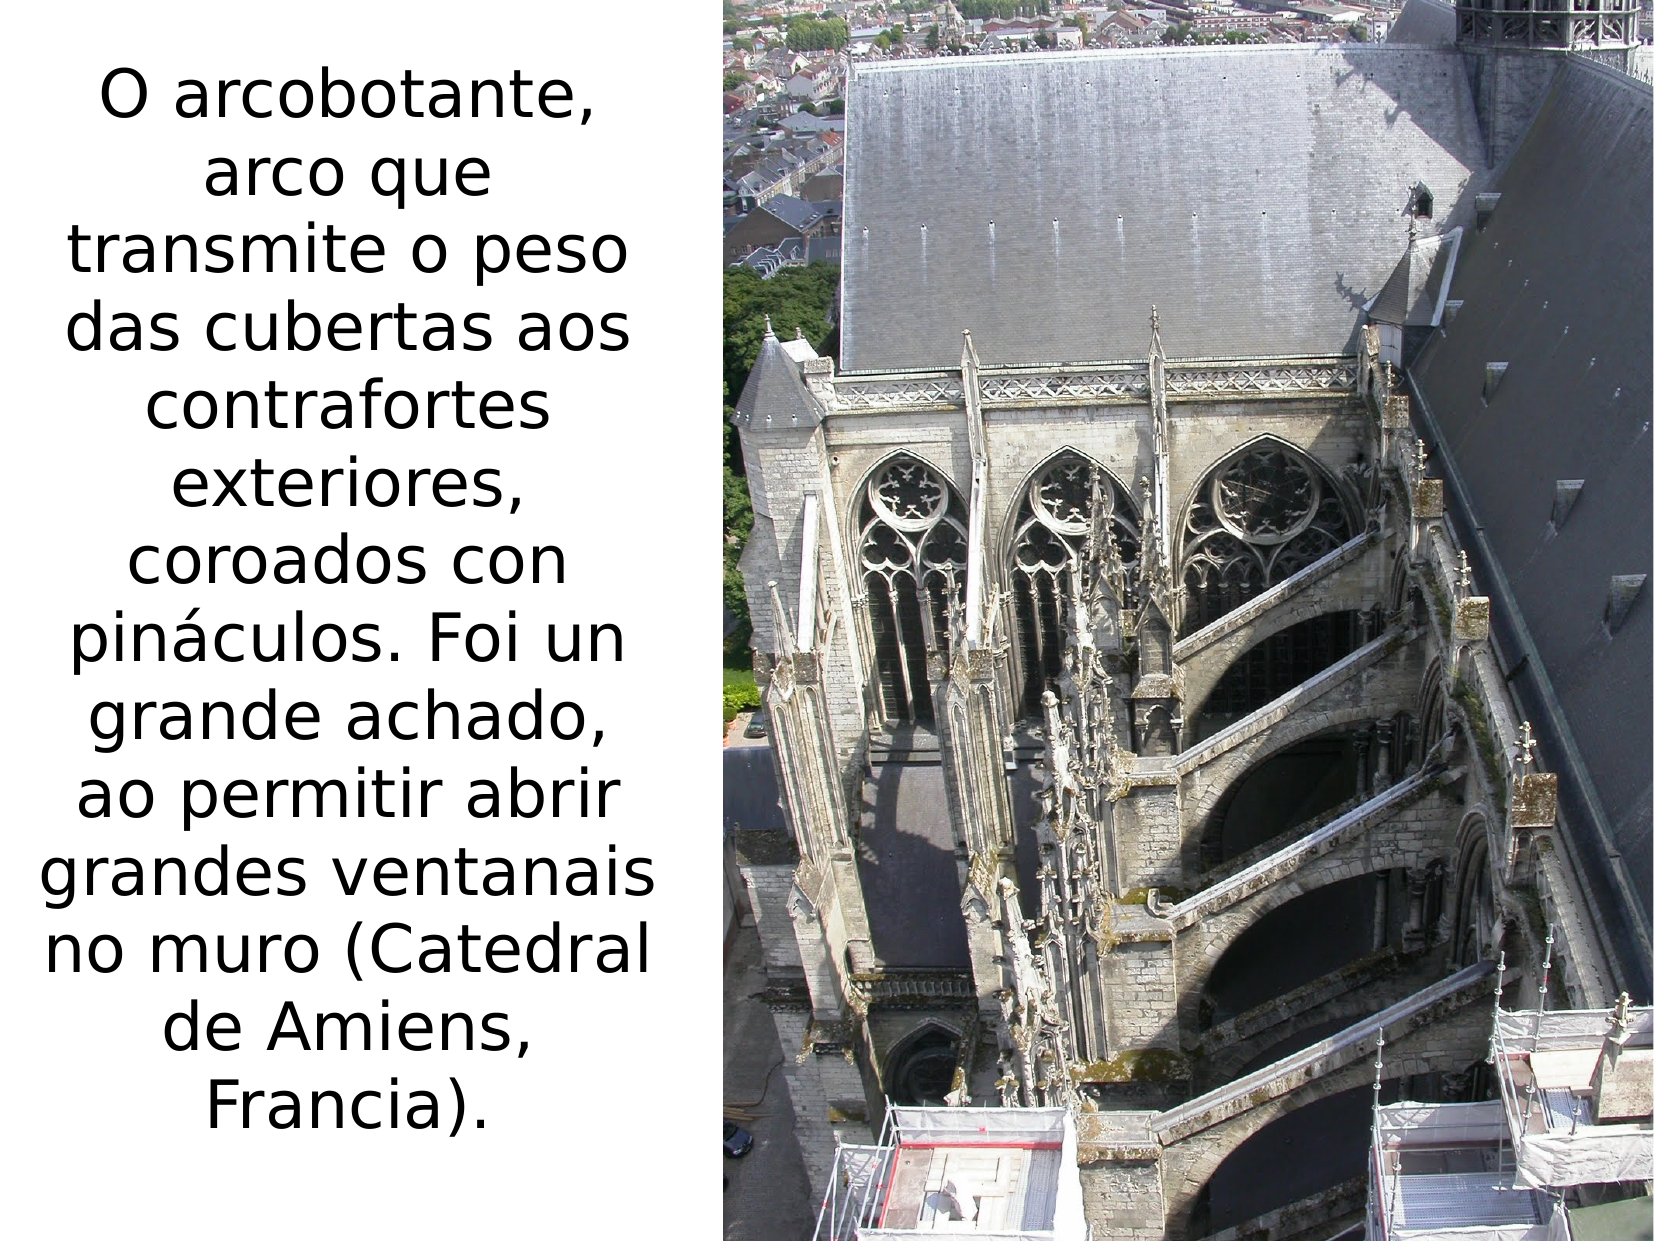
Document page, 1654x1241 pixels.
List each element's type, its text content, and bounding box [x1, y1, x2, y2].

picture [723, 0, 1654, 1241]
text_box O arcobotante, arco que transmite o peso das cubertas aos contrafortes exteriores, coroados con pináculos. Foi un grande achado, ao permitir abrir grandes ventanais no muro (Catedral de Amiens, Francia). [23, 48, 674, 1152]
